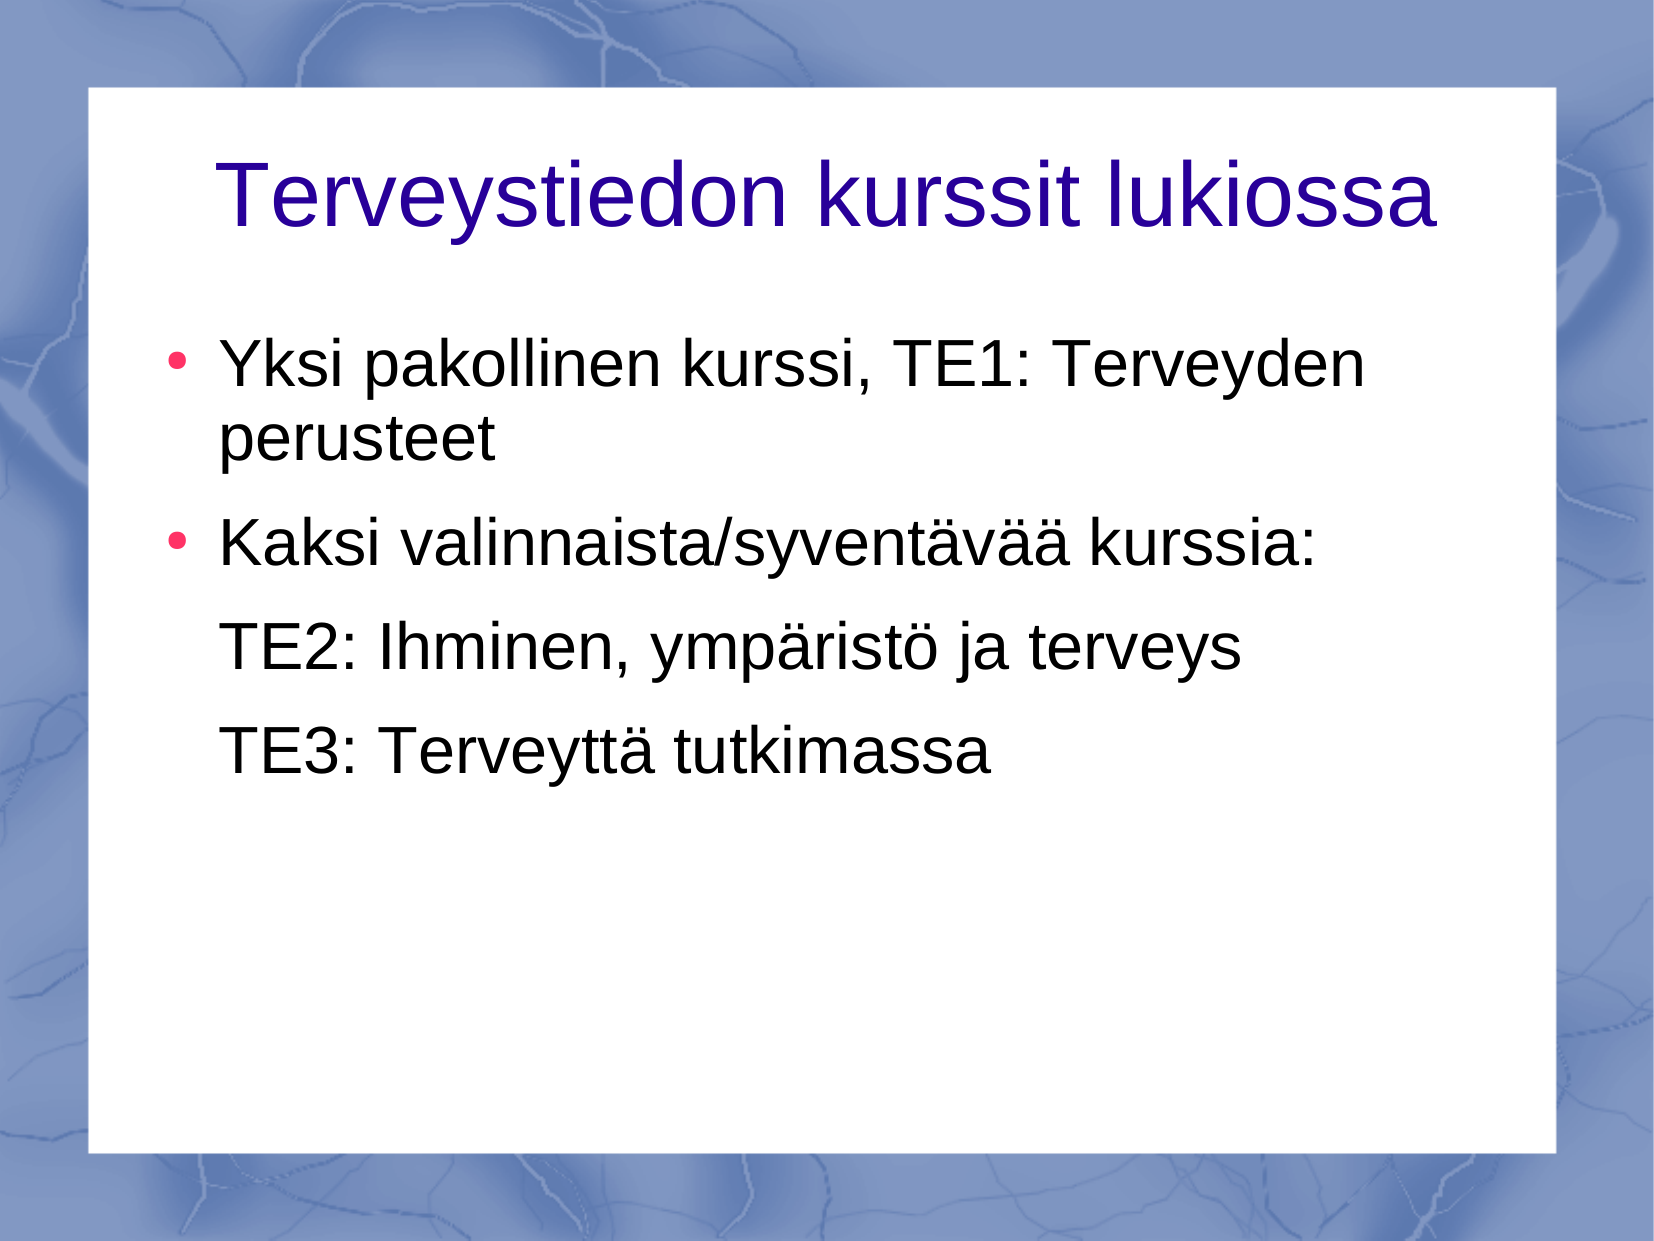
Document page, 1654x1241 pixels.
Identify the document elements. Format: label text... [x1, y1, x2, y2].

list Yksi pakollinen kurssi, TE1: Terveyden perusteet Kaksi valinnaista/syventävää kurssia: TE2: Ihminen, ympäristö ja terveys TE3: Terveyttä tutkimassa [147, 325, 1506, 1045]
title Terveystiedon kurssit lukiossa [118, 90, 1536, 298]
picture [0, 0, 1654, 1241]
